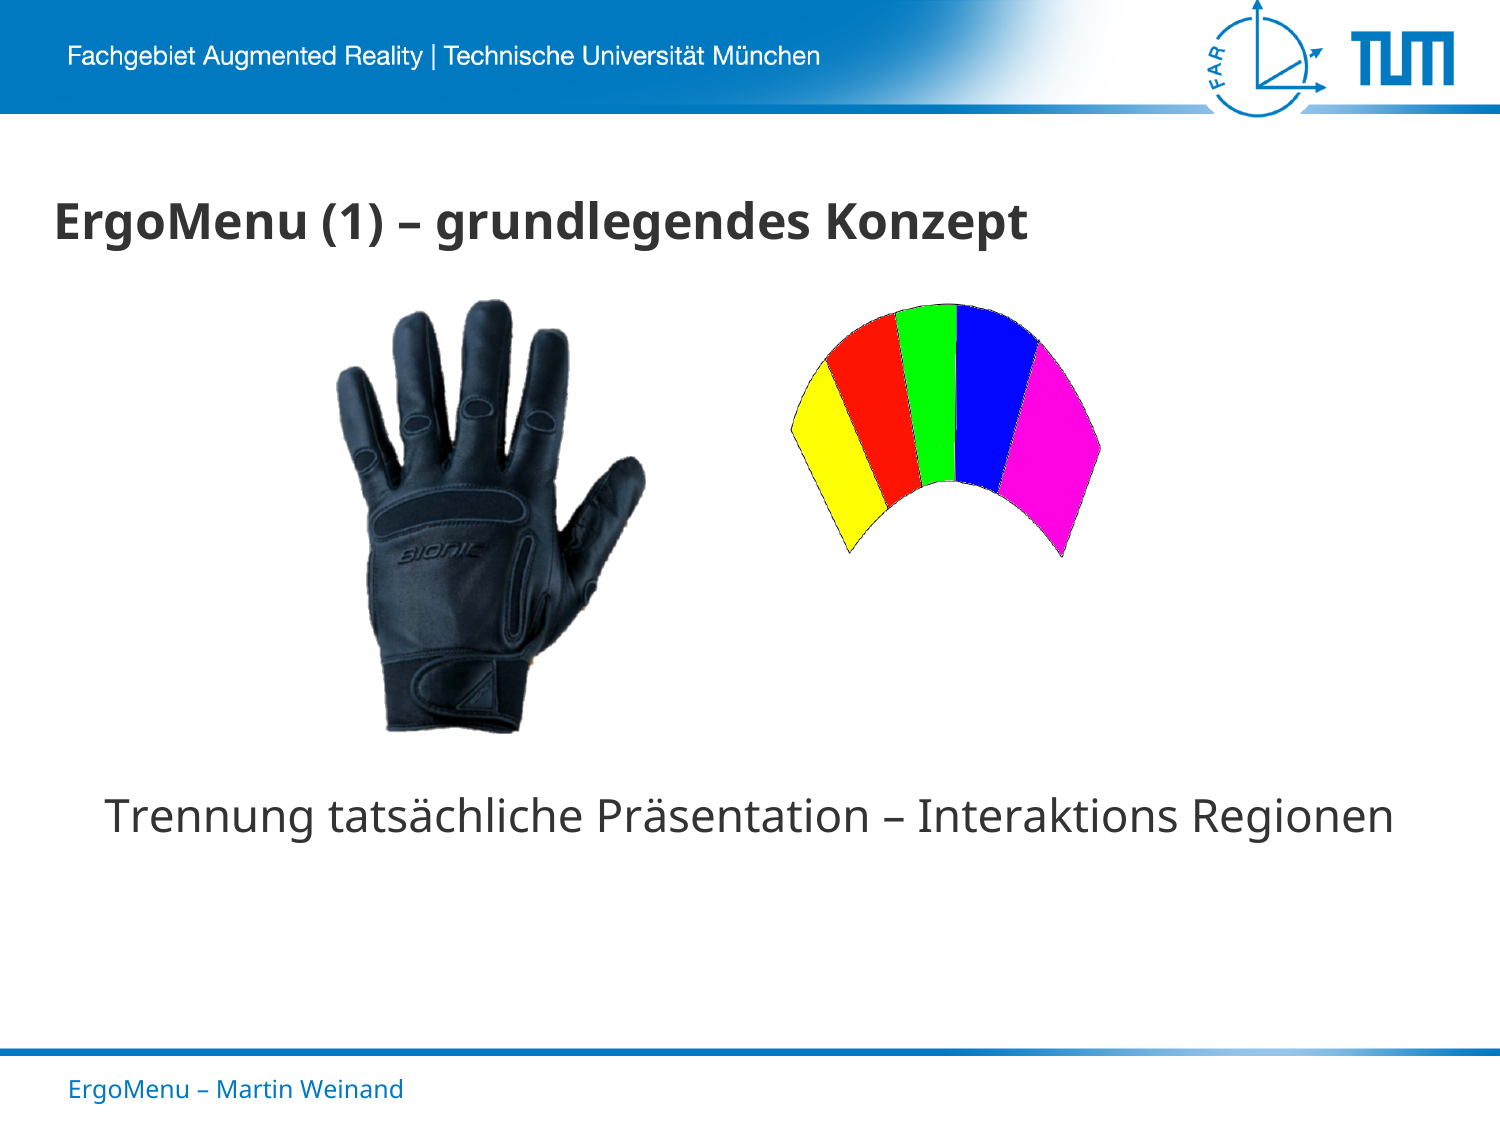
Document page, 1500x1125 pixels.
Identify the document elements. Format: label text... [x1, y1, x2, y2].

text_box ErgoMenu – Martin Weinand [53, 1063, 1081, 1114]
picture [0, 0, 1500, 1125]
title ErgoMenu (1) – grundlegendes Konzept [53, 156, 1447, 284]
subtitle Trennung tatsächliche Präsentation – Interaktions Regionen [53, 687, 1447, 943]
